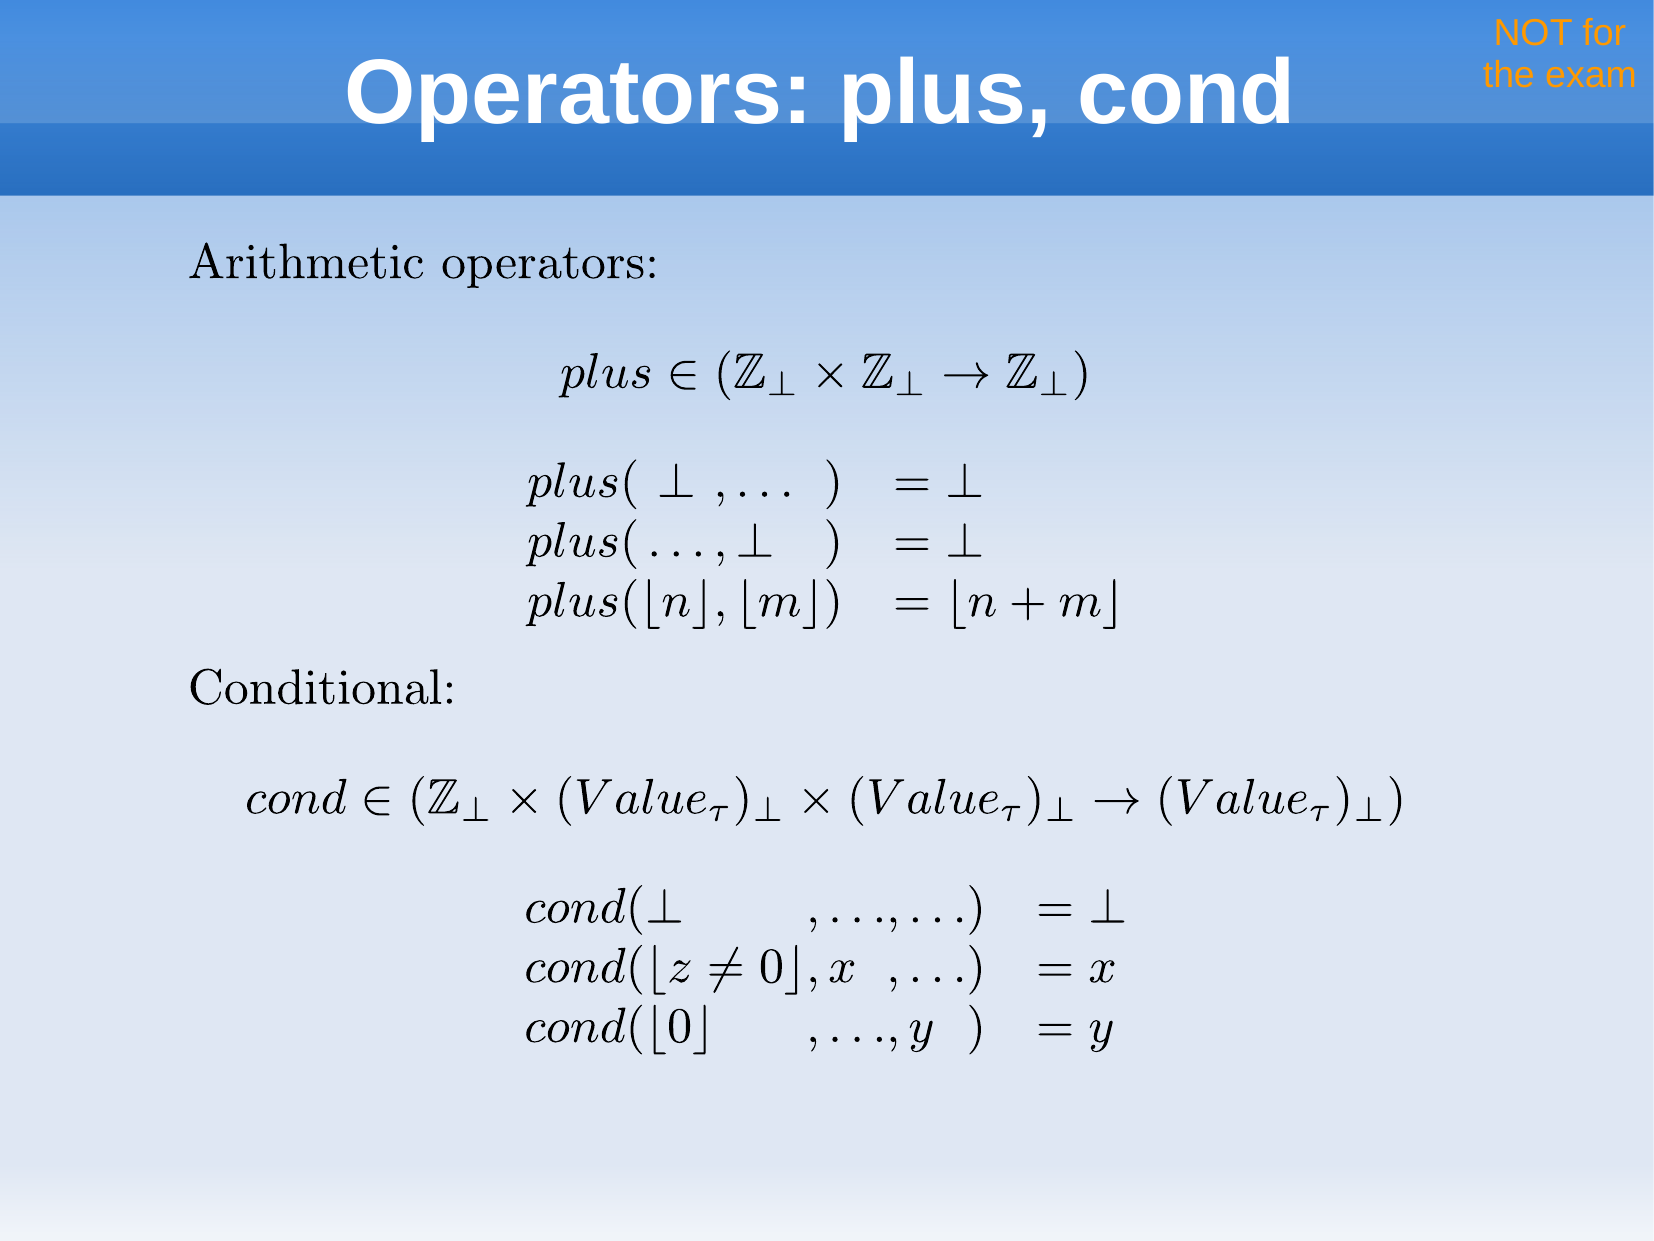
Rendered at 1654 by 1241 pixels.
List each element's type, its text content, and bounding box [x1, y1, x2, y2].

picture [0, 0, 1654, 1241]
title Operators: plus, cond [76, 0, 1565, 188]
text_box NOT for the exam [1468, 4, 1652, 104]
text_box [187, 242, 1407, 1055]
